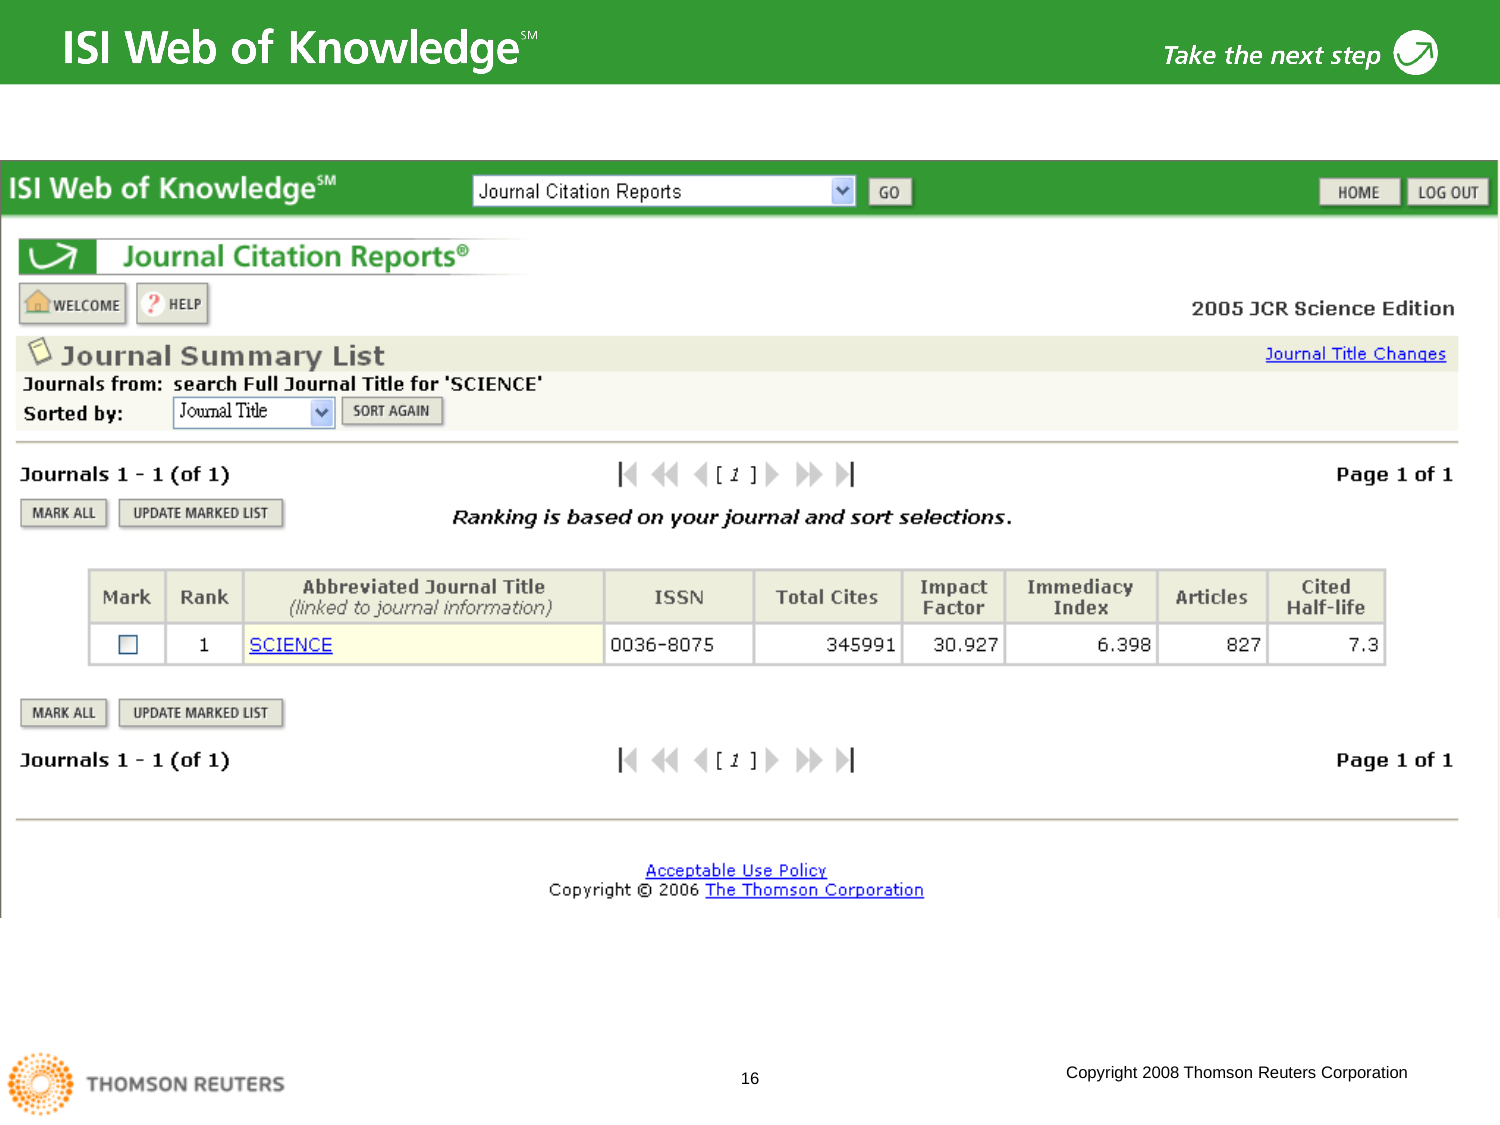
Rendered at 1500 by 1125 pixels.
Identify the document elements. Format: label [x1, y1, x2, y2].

picture [0, 160, 1500, 918]
